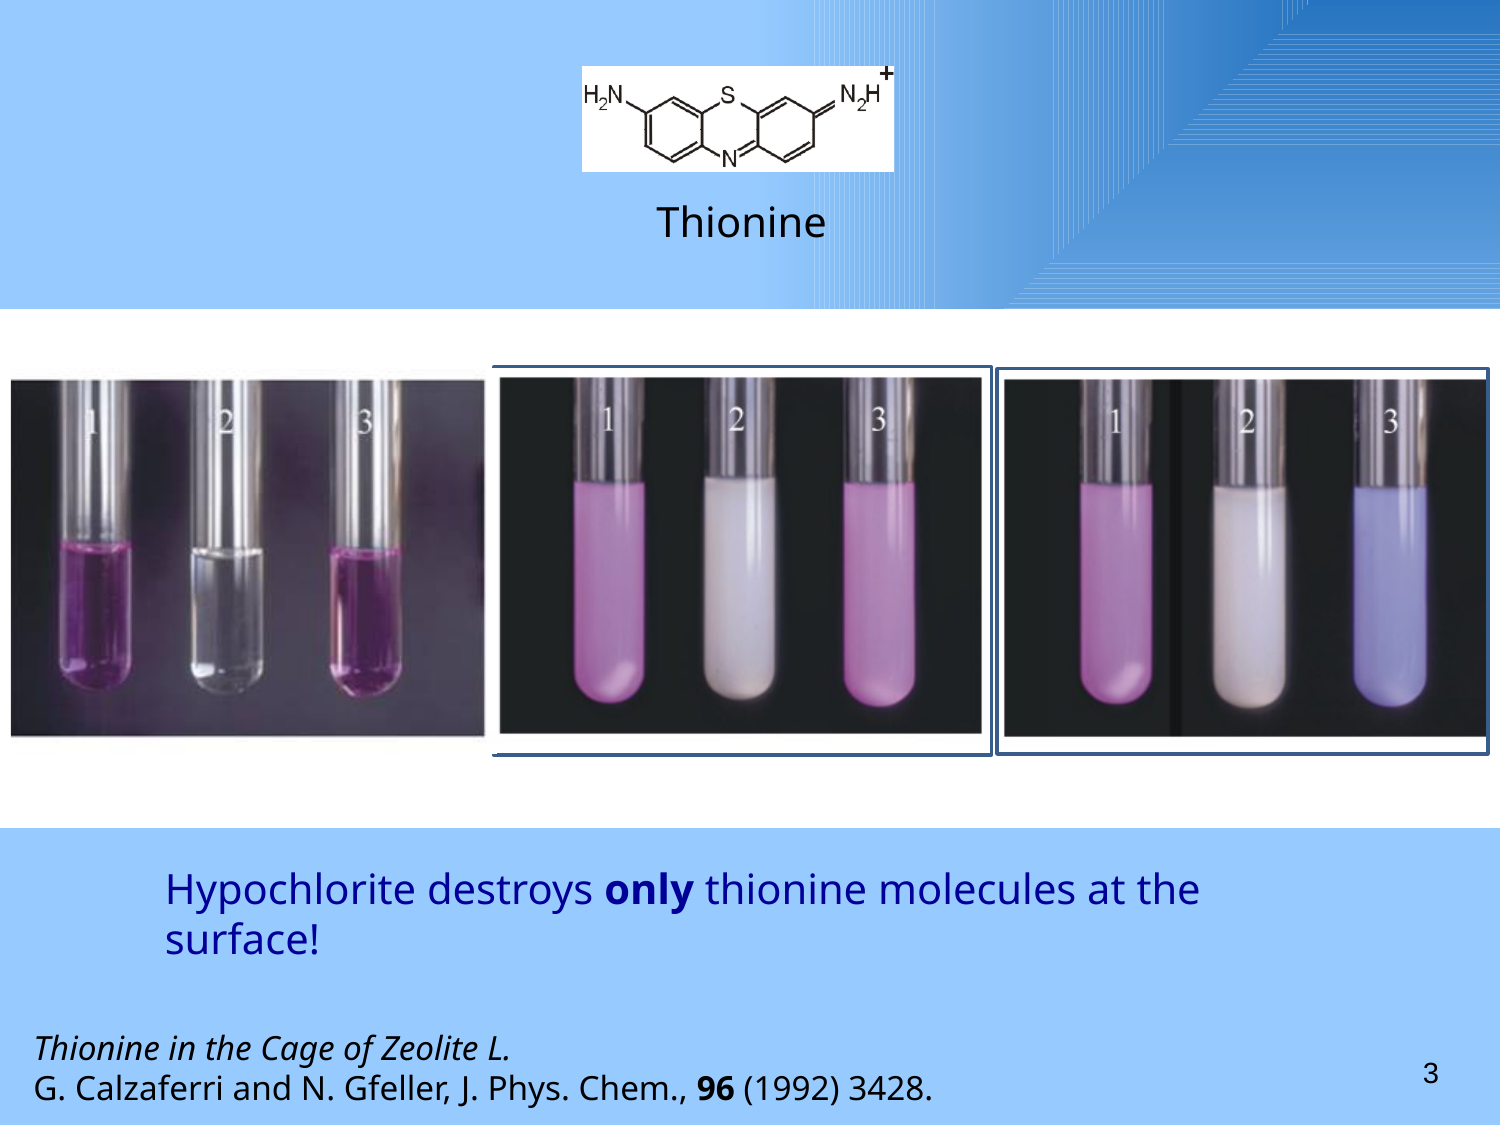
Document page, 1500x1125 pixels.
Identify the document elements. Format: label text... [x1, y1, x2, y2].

text_box Thionine in the Cage of Zeolite L. G. Calzaferri and N. Gfeller, J. Phys. Chem., 96 (1992) 3428. [18, 1019, 1488, 1116]
picture [10, 368, 497, 754]
chart [999, 370, 1486, 752]
text_box Thionine [641, 188, 834, 255]
text_box [1407, 1046, 1500, 1108]
chart [497, 369, 990, 753]
text_box [0, 312, 1500, 826]
text_box Hypochlorite destroys only thionine molecules at the surface! [149, 855, 1364, 921]
picture [582, 66, 894, 172]
